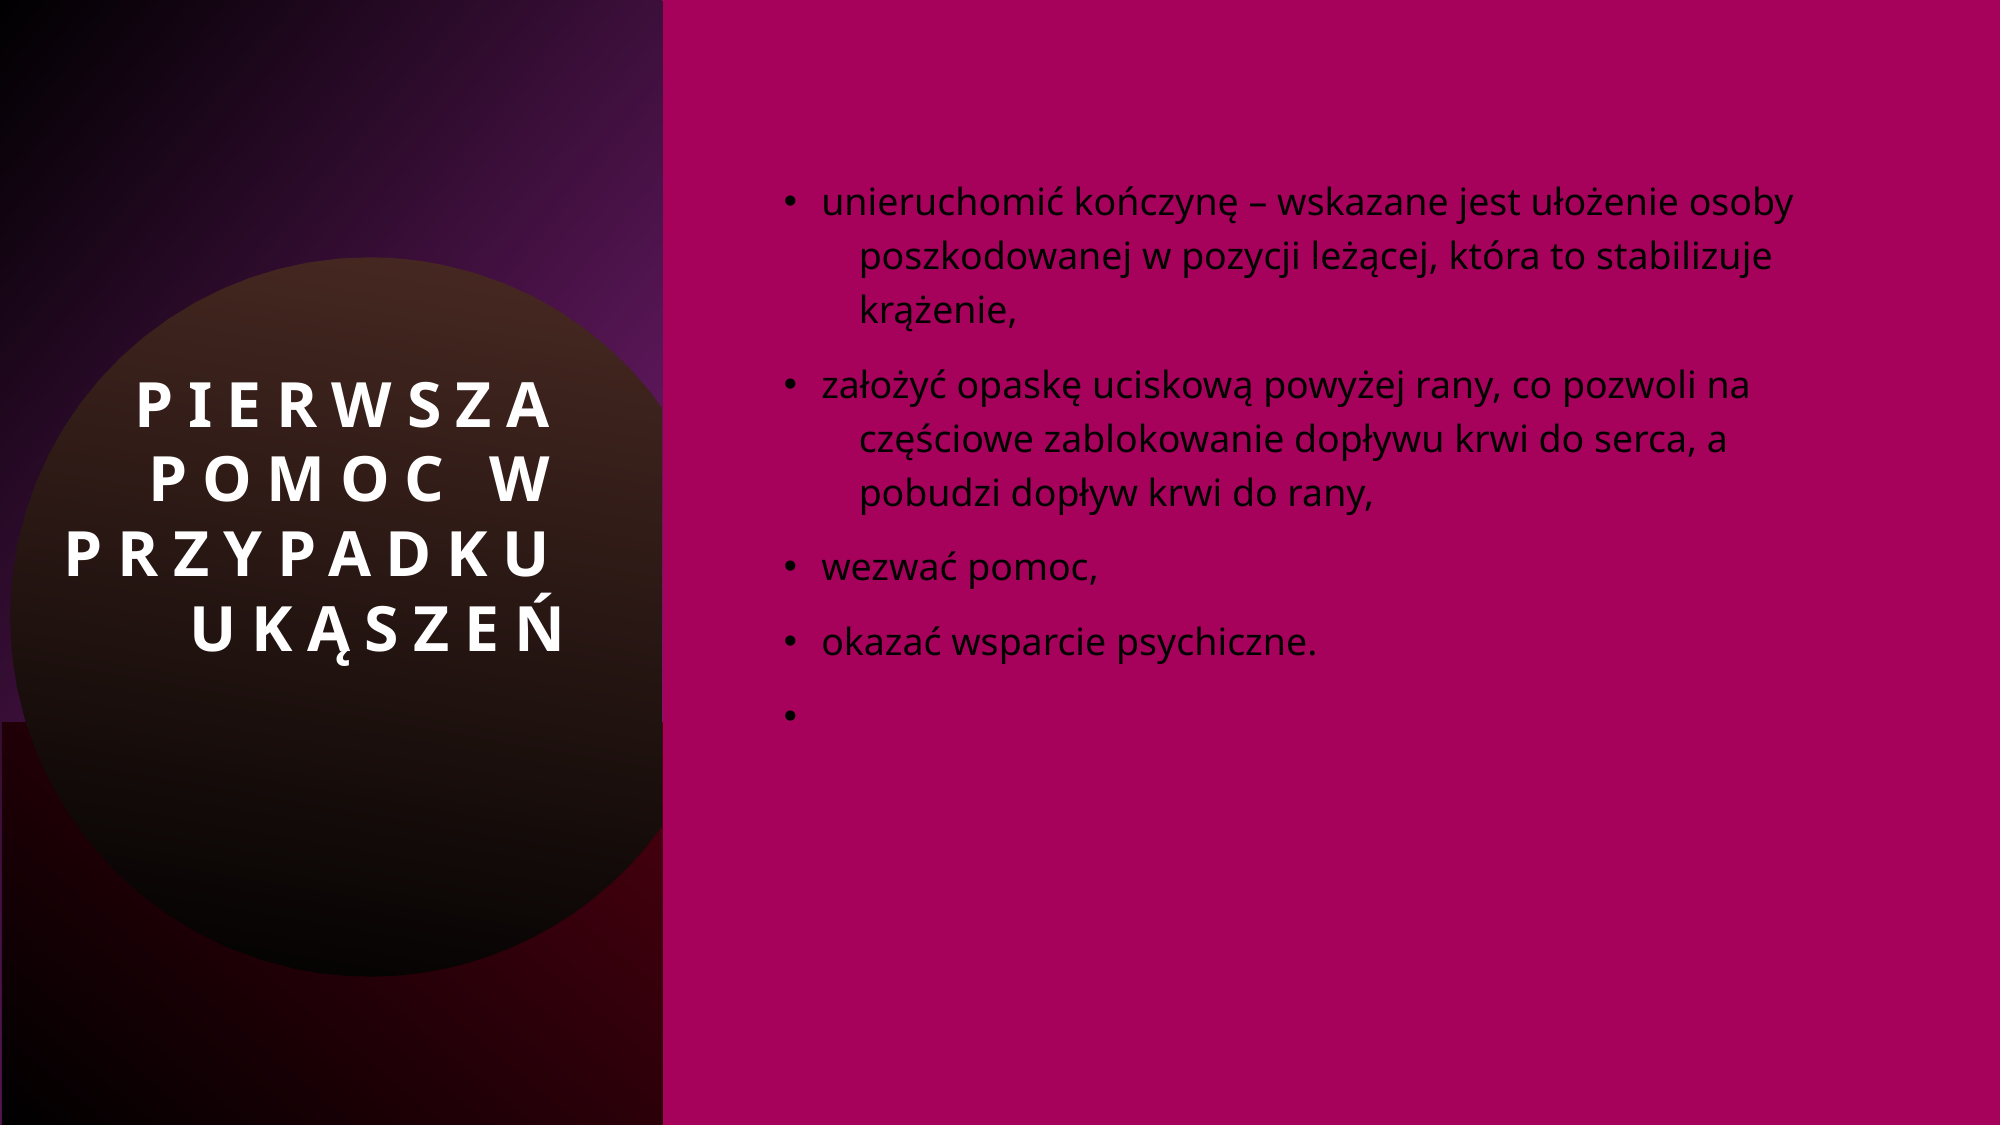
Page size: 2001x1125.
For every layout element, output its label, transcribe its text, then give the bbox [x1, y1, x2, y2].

list unieruchomić kończynę – wskazane jest ułożenie osoby poszkodowanej w pozycji leżącej, która to stabilizuje krążenie, założyć opaskę uciskową powyżej rany, co pozwoli na częściowe zablokowanie dopływu krwi do serca, a pobudzi dopływ krwi do rany, wezwać pomoc, okazać wsparcie psychiczne. [783, 168, 1813, 964]
text_box [0, 0, 2000, 1125]
title Pierwsza pomoc w przypadku ukąszeń [63, 168, 597, 665]
